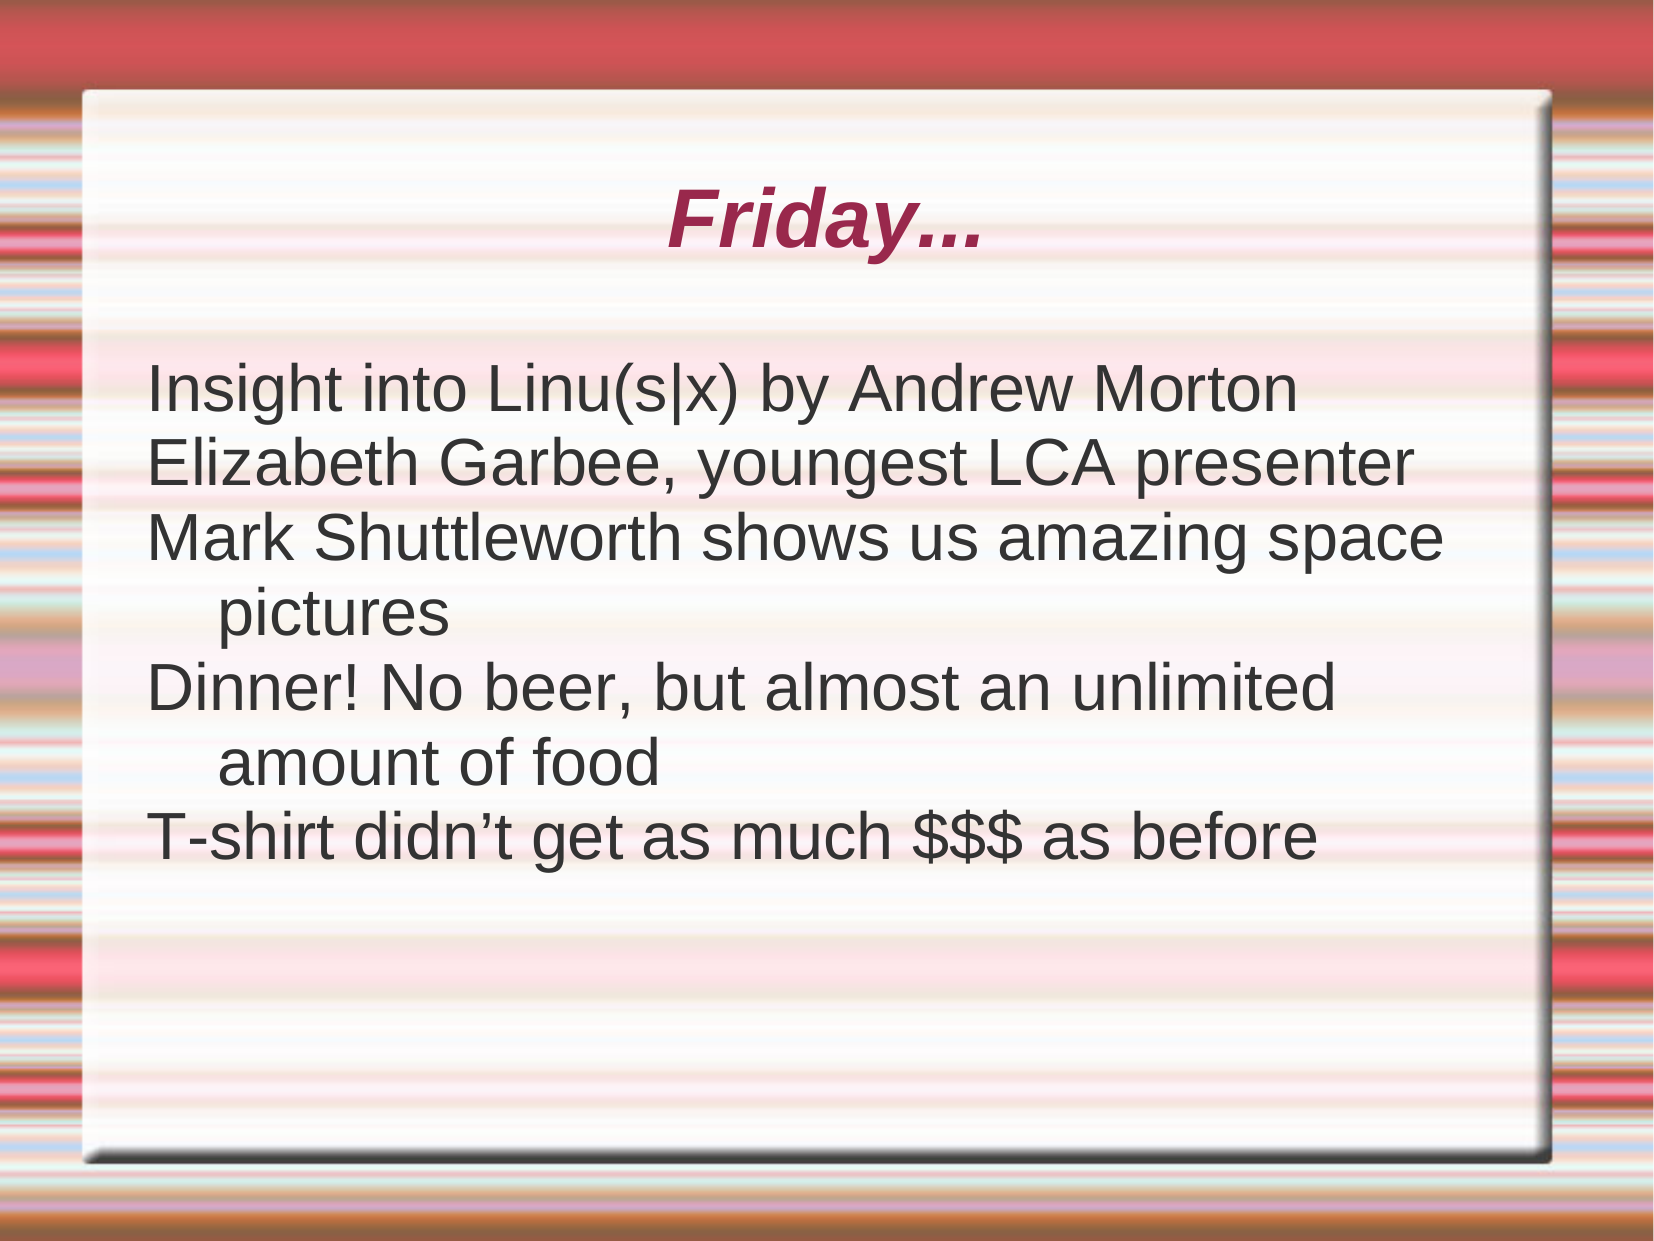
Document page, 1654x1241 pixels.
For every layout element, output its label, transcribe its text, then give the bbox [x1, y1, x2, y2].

list Insight into Linu(s|x) by Andrew Morton Elizabeth Garbee, youngest LCA presenter Mark Shuttleworth shows us amazing space pictures Dinner! No beer, but almost an unlimited amount of food T-shirt didn’t get as much $$$ as before [134, 350, 1516, 1133]
title Friday... [121, 114, 1534, 322]
picture [0, 0, 1654, 1241]
